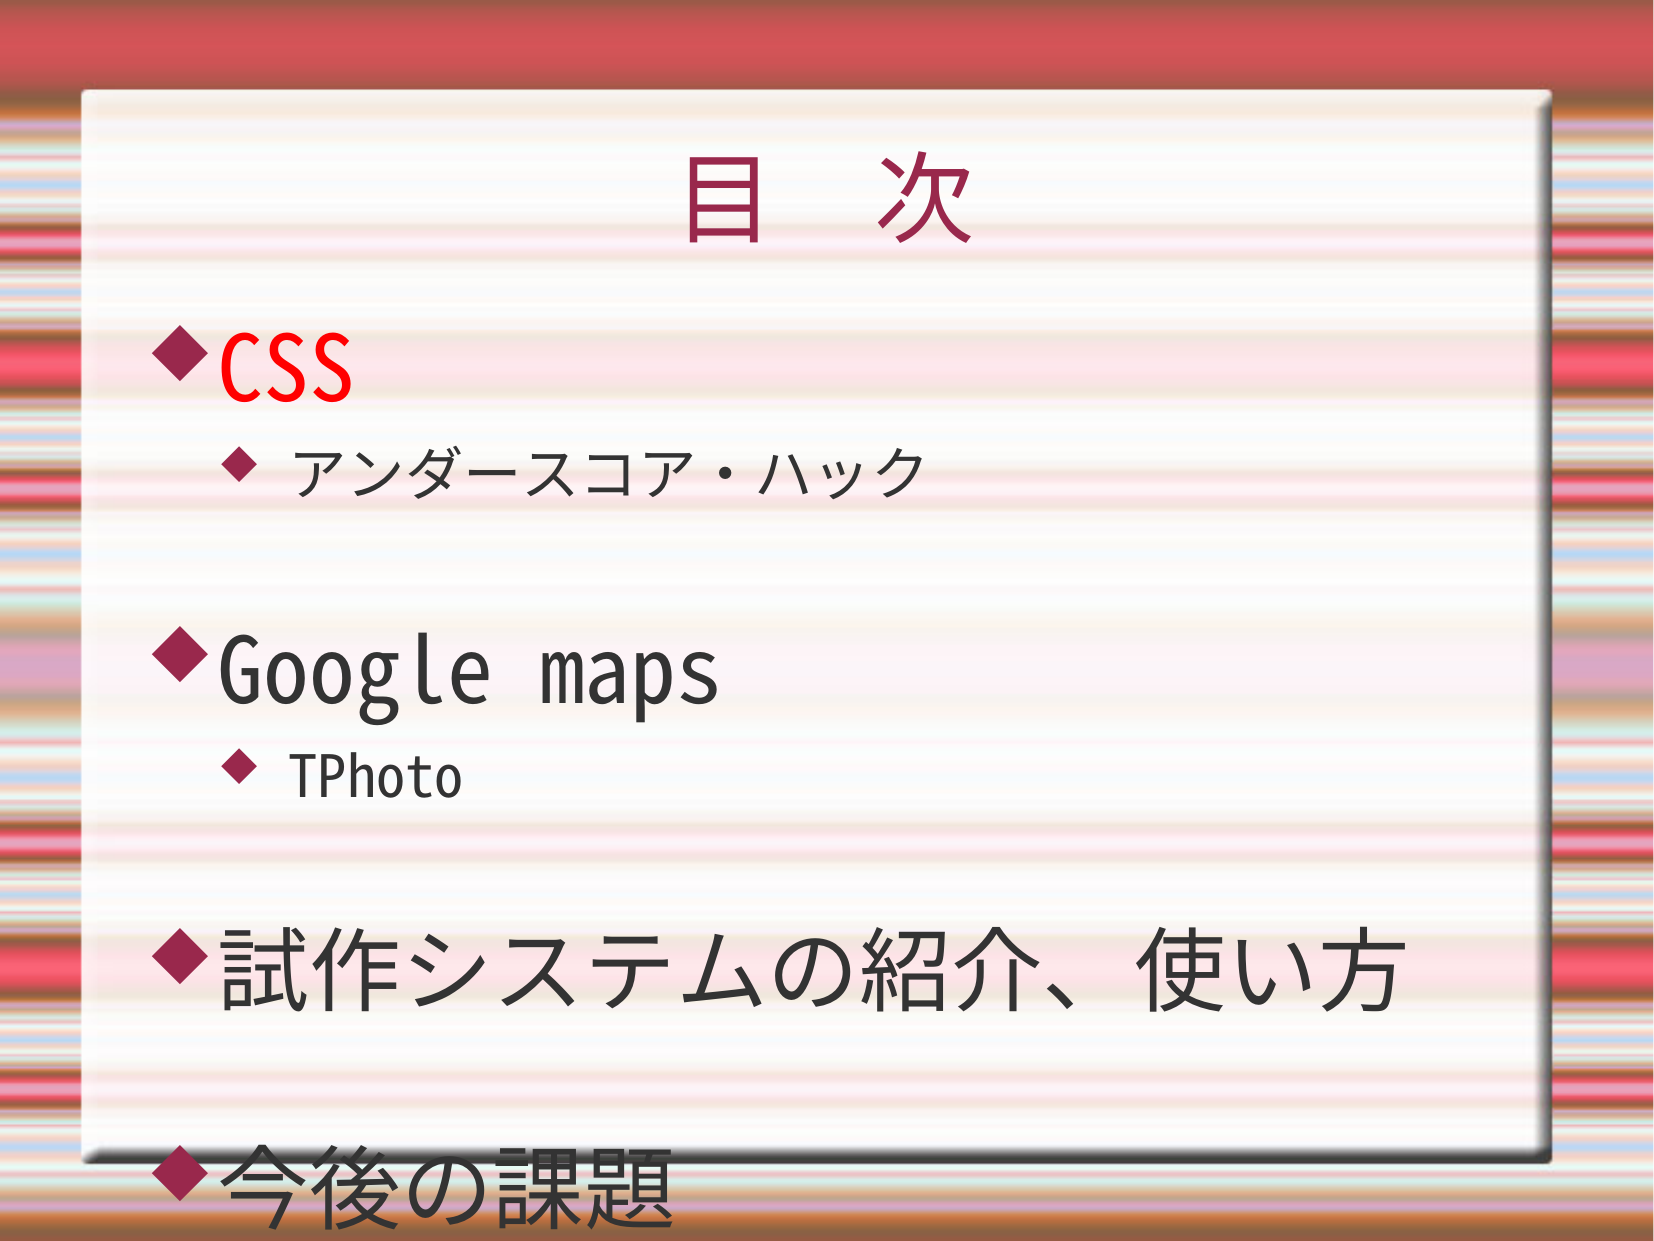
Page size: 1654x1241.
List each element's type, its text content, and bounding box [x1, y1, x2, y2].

picture [0, 0, 1654, 1241]
list CSS アンダースコア・ハック Google maps TPhoto 試作システムの紹介、使い方 今後の課題 [134, 295, 1516, 1133]
title 目 次 [118, 117, 1531, 266]
